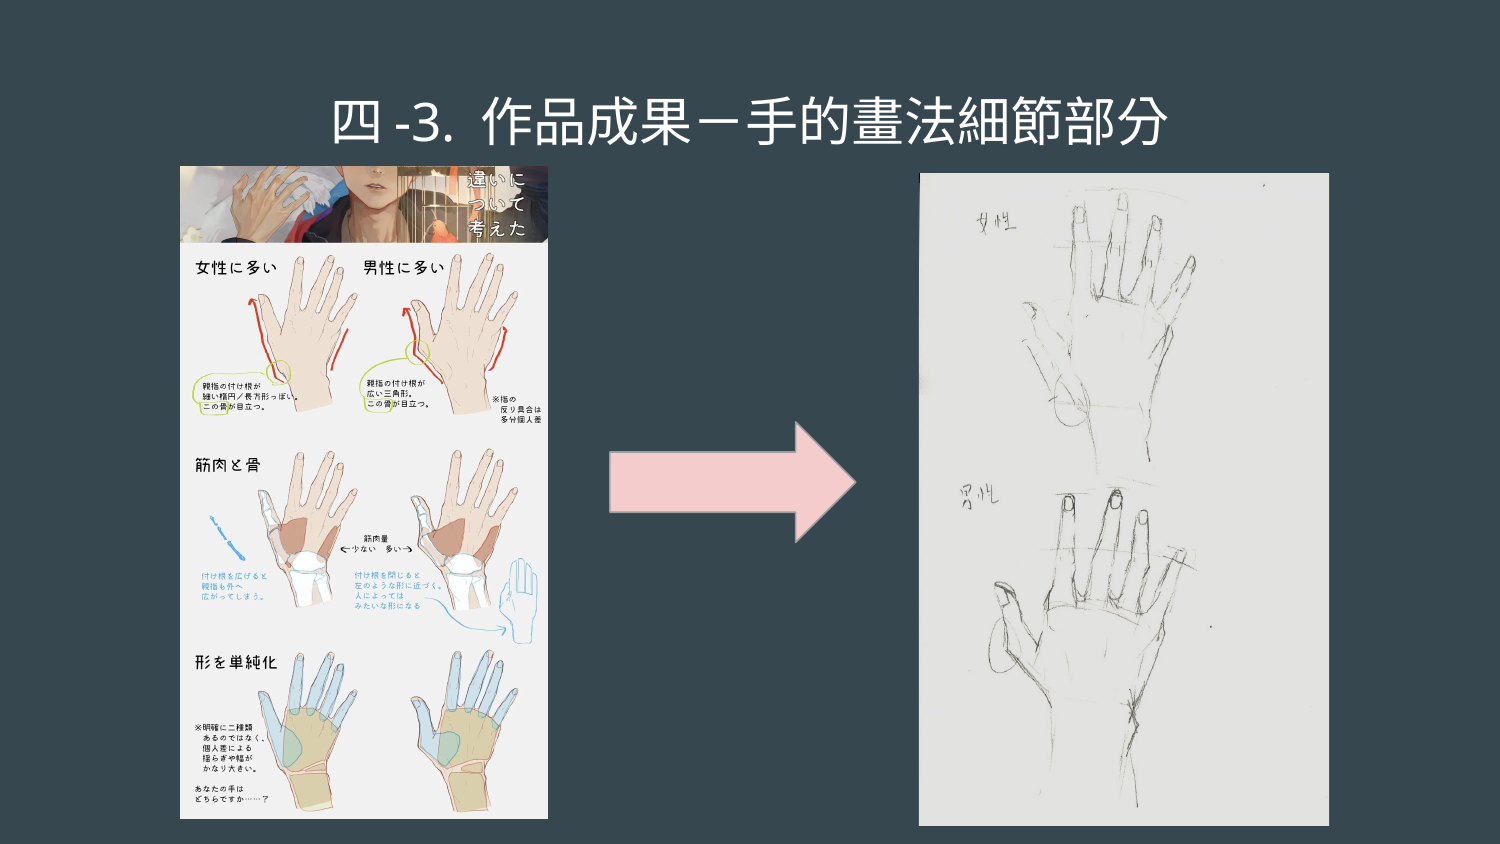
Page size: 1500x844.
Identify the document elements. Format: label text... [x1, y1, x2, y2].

title 四-3. 作品成果－手的畫法細節部分 [51, 72, 1449, 167]
text_box [609, 421, 856, 543]
picture [918, 173, 1330, 826]
picture [180, 166, 548, 819]
